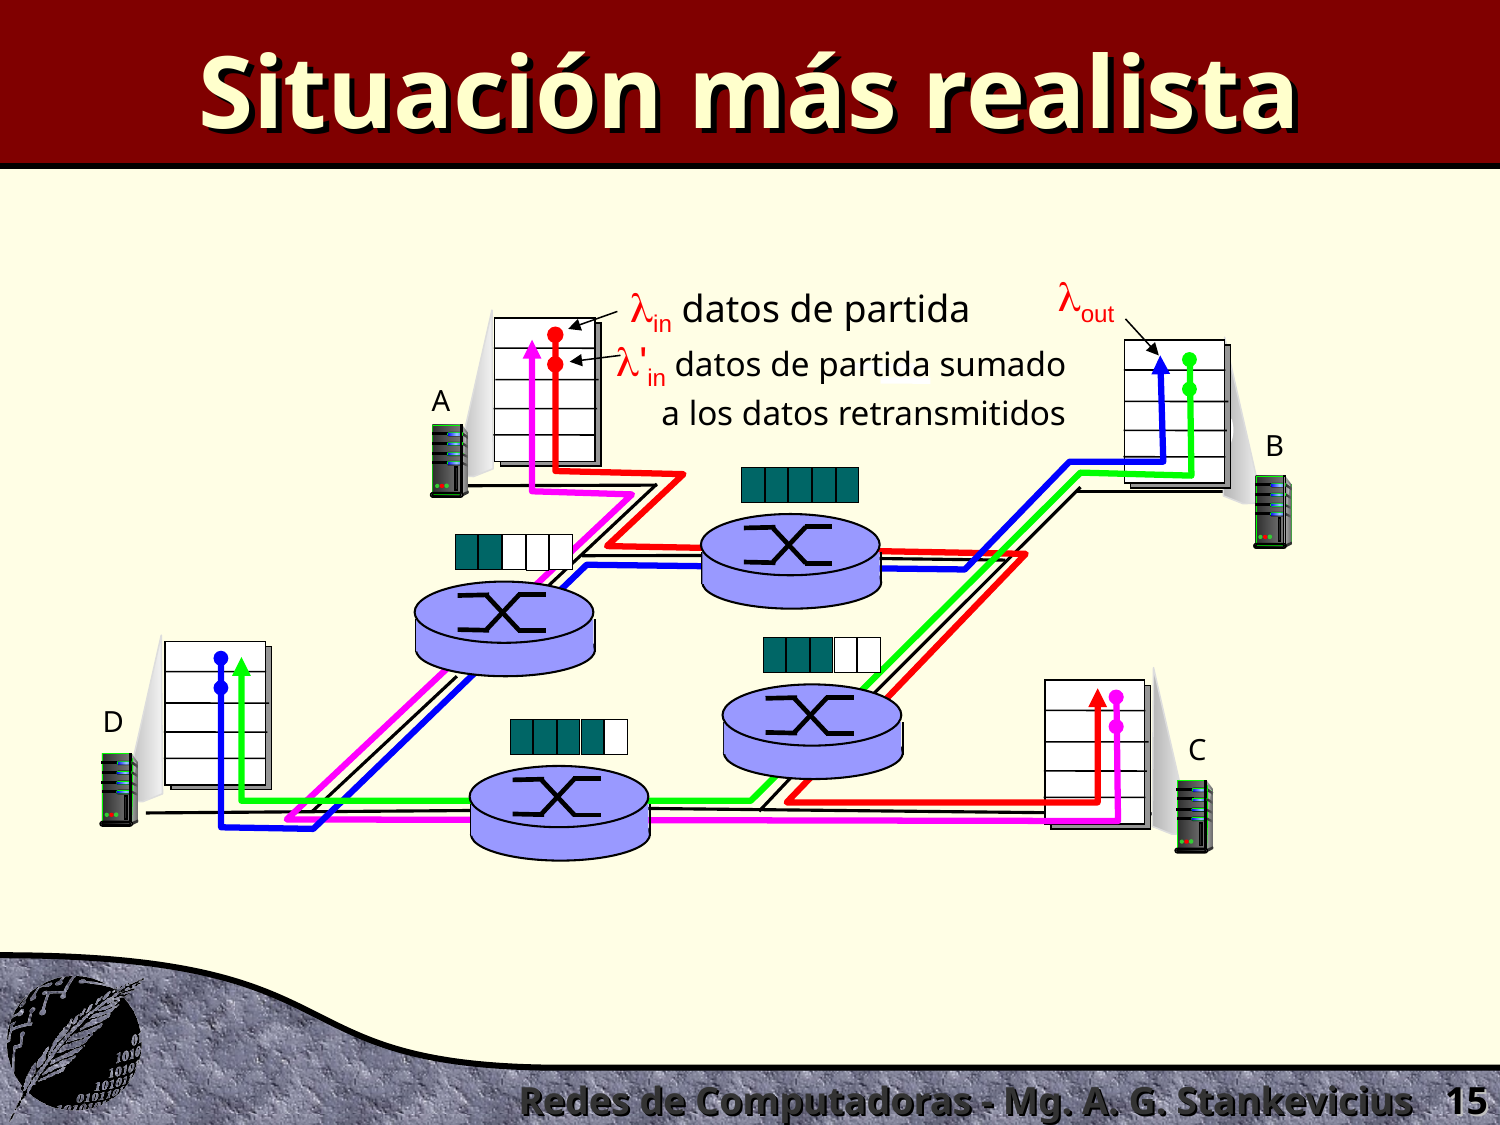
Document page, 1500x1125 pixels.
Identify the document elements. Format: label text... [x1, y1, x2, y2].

text_box [469, 765, 650, 861]
text_box [225, 704, 238, 731]
text_box out [1043, 262, 1145, 323]
text_box B [1250, 420, 1298, 459]
text_box [559, 381, 590, 407]
text_box [430, 310, 528, 498]
text_box [100, 635, 163, 827]
title Situación más realista [15, 5, 1485, 160]
text_box [1044, 712, 1094, 770]
text_box [164, 641, 272, 790]
text_box [834, 637, 881, 673]
text_box [1101, 772, 1114, 796]
text_box 'in datos de partida sumado a los datos retransmitidos [590, 327, 1082, 429]
text_box C [1173, 724, 1221, 763]
text_box [494, 349, 528, 407]
text_box [536, 381, 552, 407]
text_box [1124, 371, 1159, 429]
text_box [225, 760, 238, 790]
text_box [225, 733, 238, 757]
text_box [1124, 458, 1188, 472]
text_box [494, 410, 528, 434]
text_box [536, 410, 552, 434]
text_box [741, 467, 859, 503]
text_box [1044, 799, 1114, 817]
text_box [559, 349, 590, 378]
text_box A [416, 374, 464, 413]
text_box [1124, 432, 1160, 456]
text_box in datos de partida [615, 273, 1013, 327]
text_box [1044, 772, 1094, 796]
text_box [763, 637, 833, 673]
text_box [455, 534, 573, 571]
text_box [510, 719, 580, 755]
text_box [1166, 432, 1188, 456]
text_box [536, 436, 552, 467]
picture [1047, 1100, 1054, 1110]
text_box [559, 410, 601, 467]
text_box [164, 673, 238, 731]
text_box [414, 581, 595, 677]
text_box [1124, 339, 1159, 369]
picture [0, 959, 1500, 1125]
text_box [494, 317, 601, 347]
text_box [700, 514, 881, 609]
picture [790, 1100, 795, 1110]
text_box [722, 684, 903, 780]
text_box [1101, 743, 1114, 770]
text_box [164, 733, 217, 757]
text_box [1152, 667, 1214, 853]
text_box [1165, 403, 1187, 429]
text_box [1044, 680, 1151, 829]
text_box [581, 719, 628, 755]
text_box [164, 760, 217, 790]
text_box [536, 349, 552, 378]
text_box [1124, 337, 1292, 549]
text_box D [87, 695, 135, 734]
